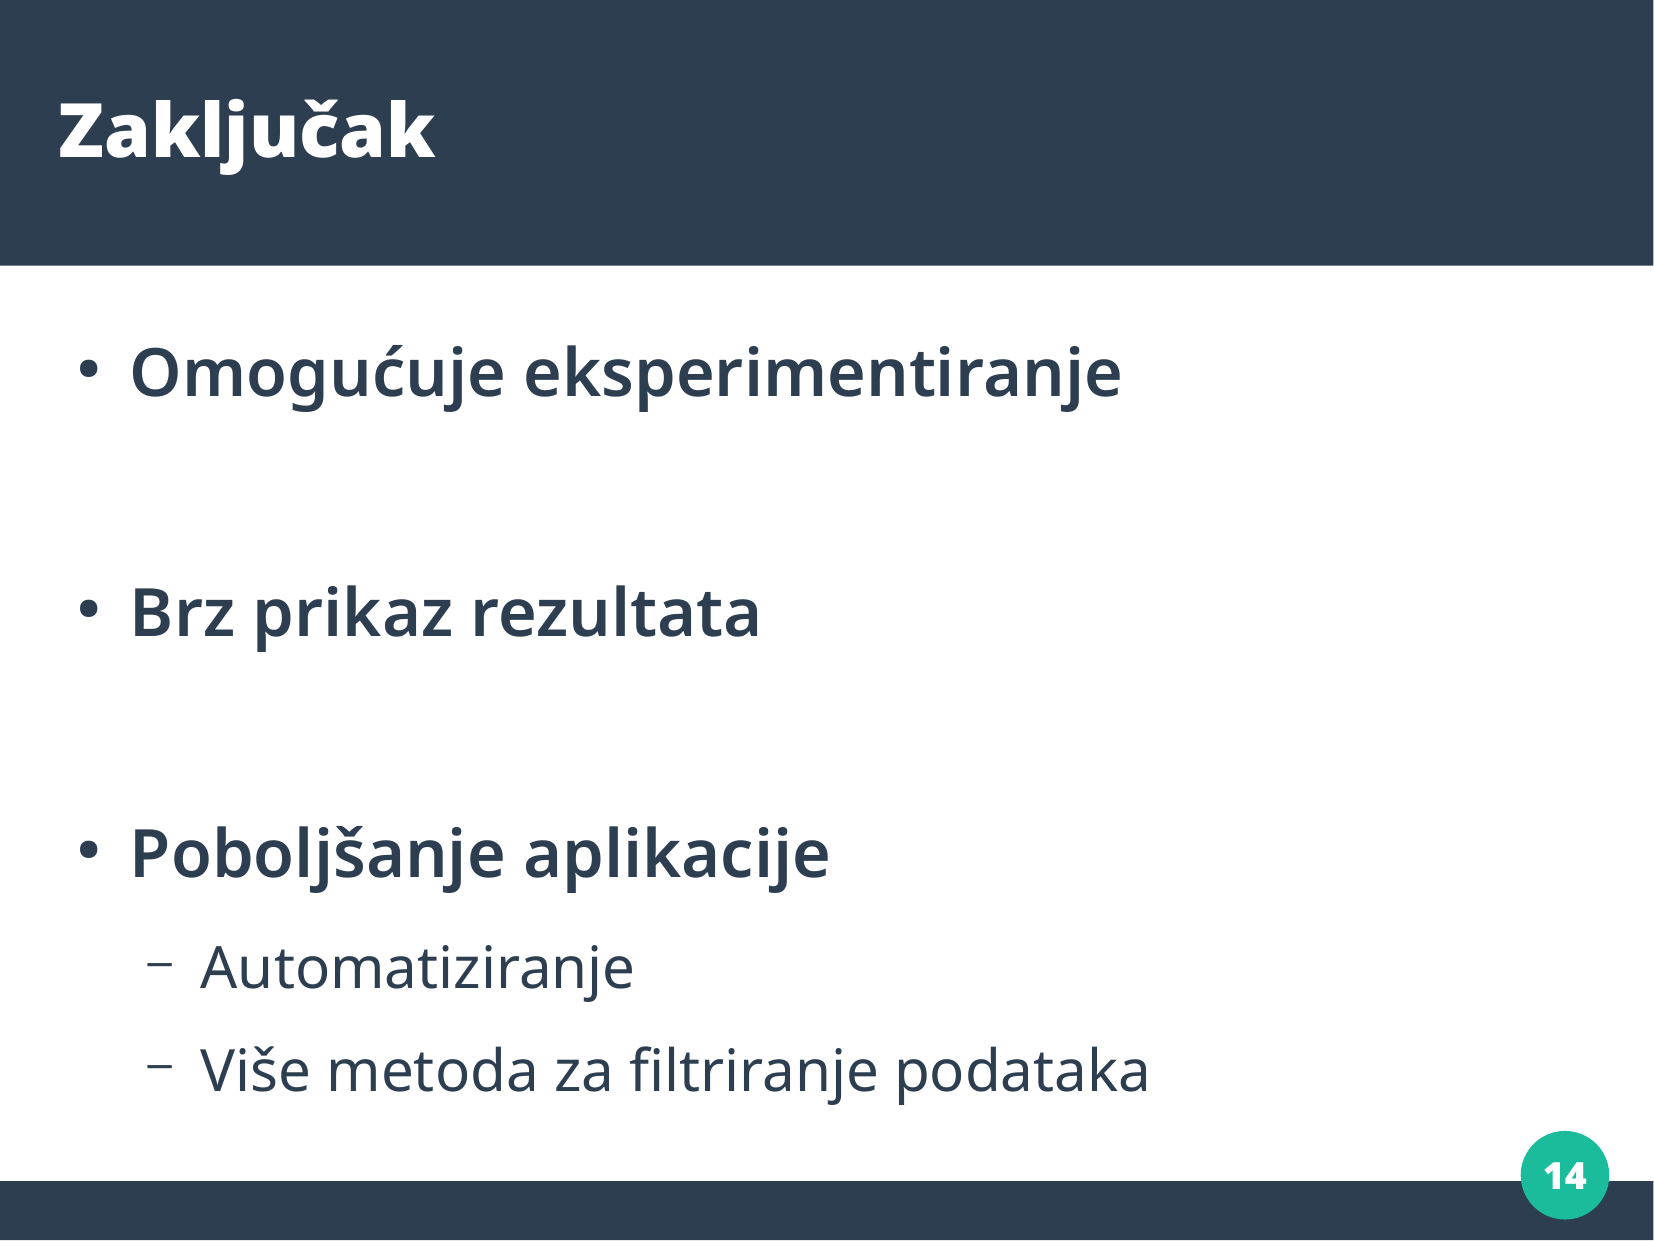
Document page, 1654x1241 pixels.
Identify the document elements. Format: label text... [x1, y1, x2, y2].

title Zaključak [59, 49, 1595, 207]
list Omogućuje eksperimentiranje Brz prikaz rezultata Poboljšanje aplikacije Automatiziranje Više metoda za filtriranje podataka [59, 324, 1595, 1152]
